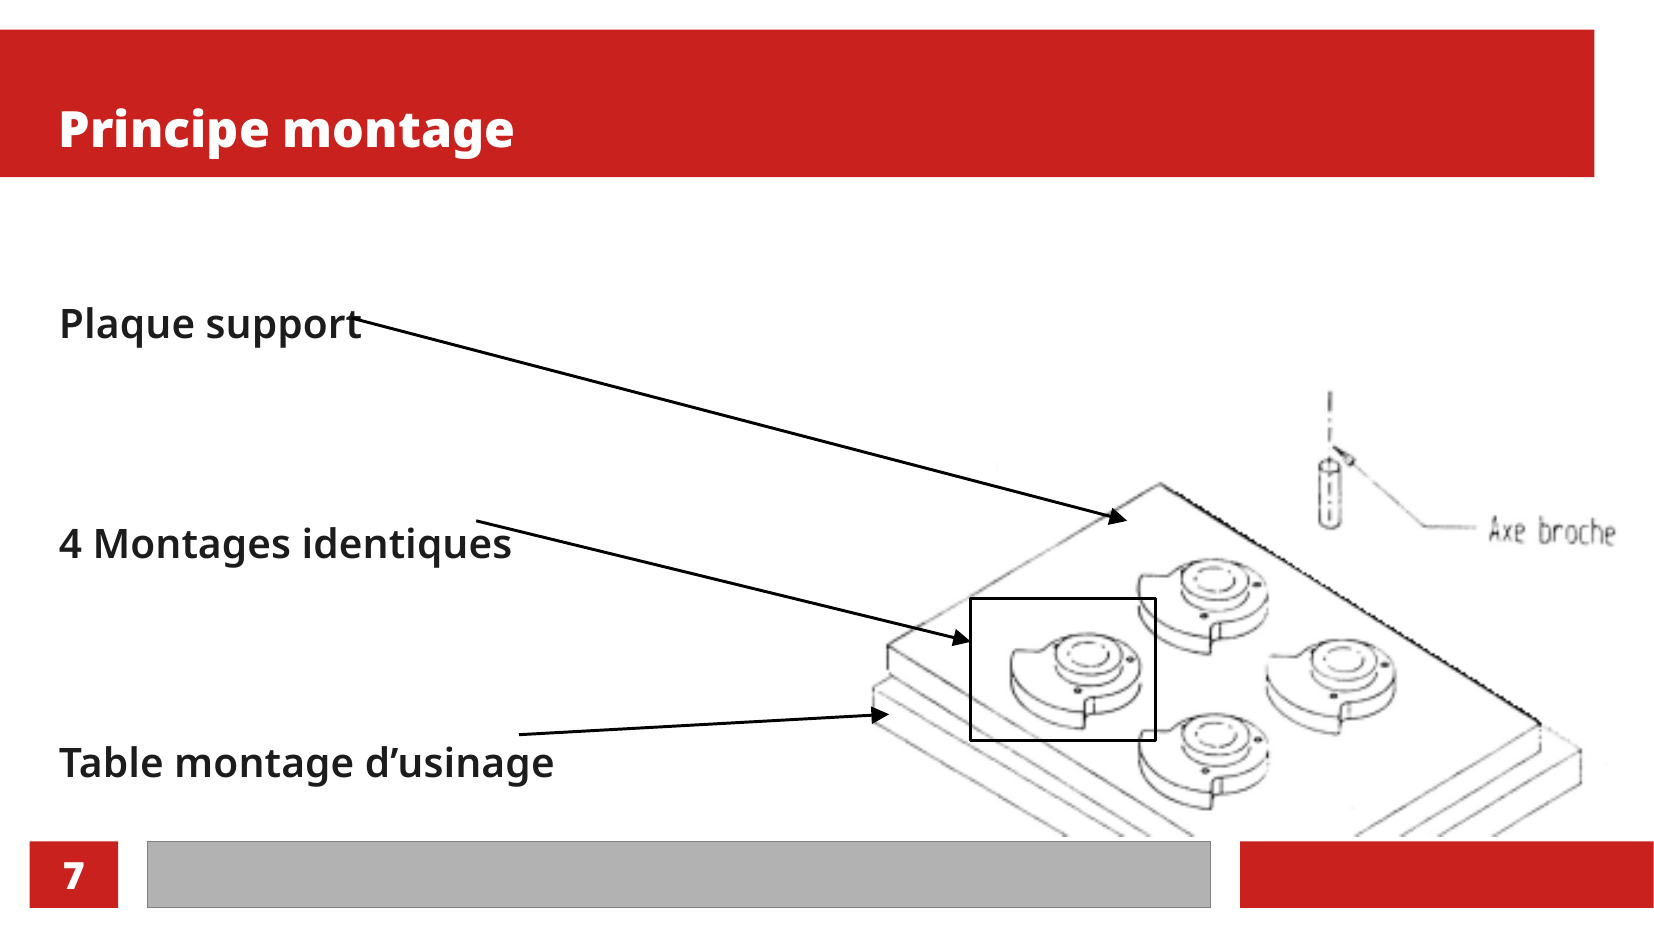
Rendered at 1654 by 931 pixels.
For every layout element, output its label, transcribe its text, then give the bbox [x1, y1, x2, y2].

title Principe montage [59, 44, 1595, 163]
picture [972, 600, 1154, 739]
picture [835, 357, 1630, 837]
list Plaque support 4 Montages identiques Table montage d’usinage [59, 221, 812, 798]
